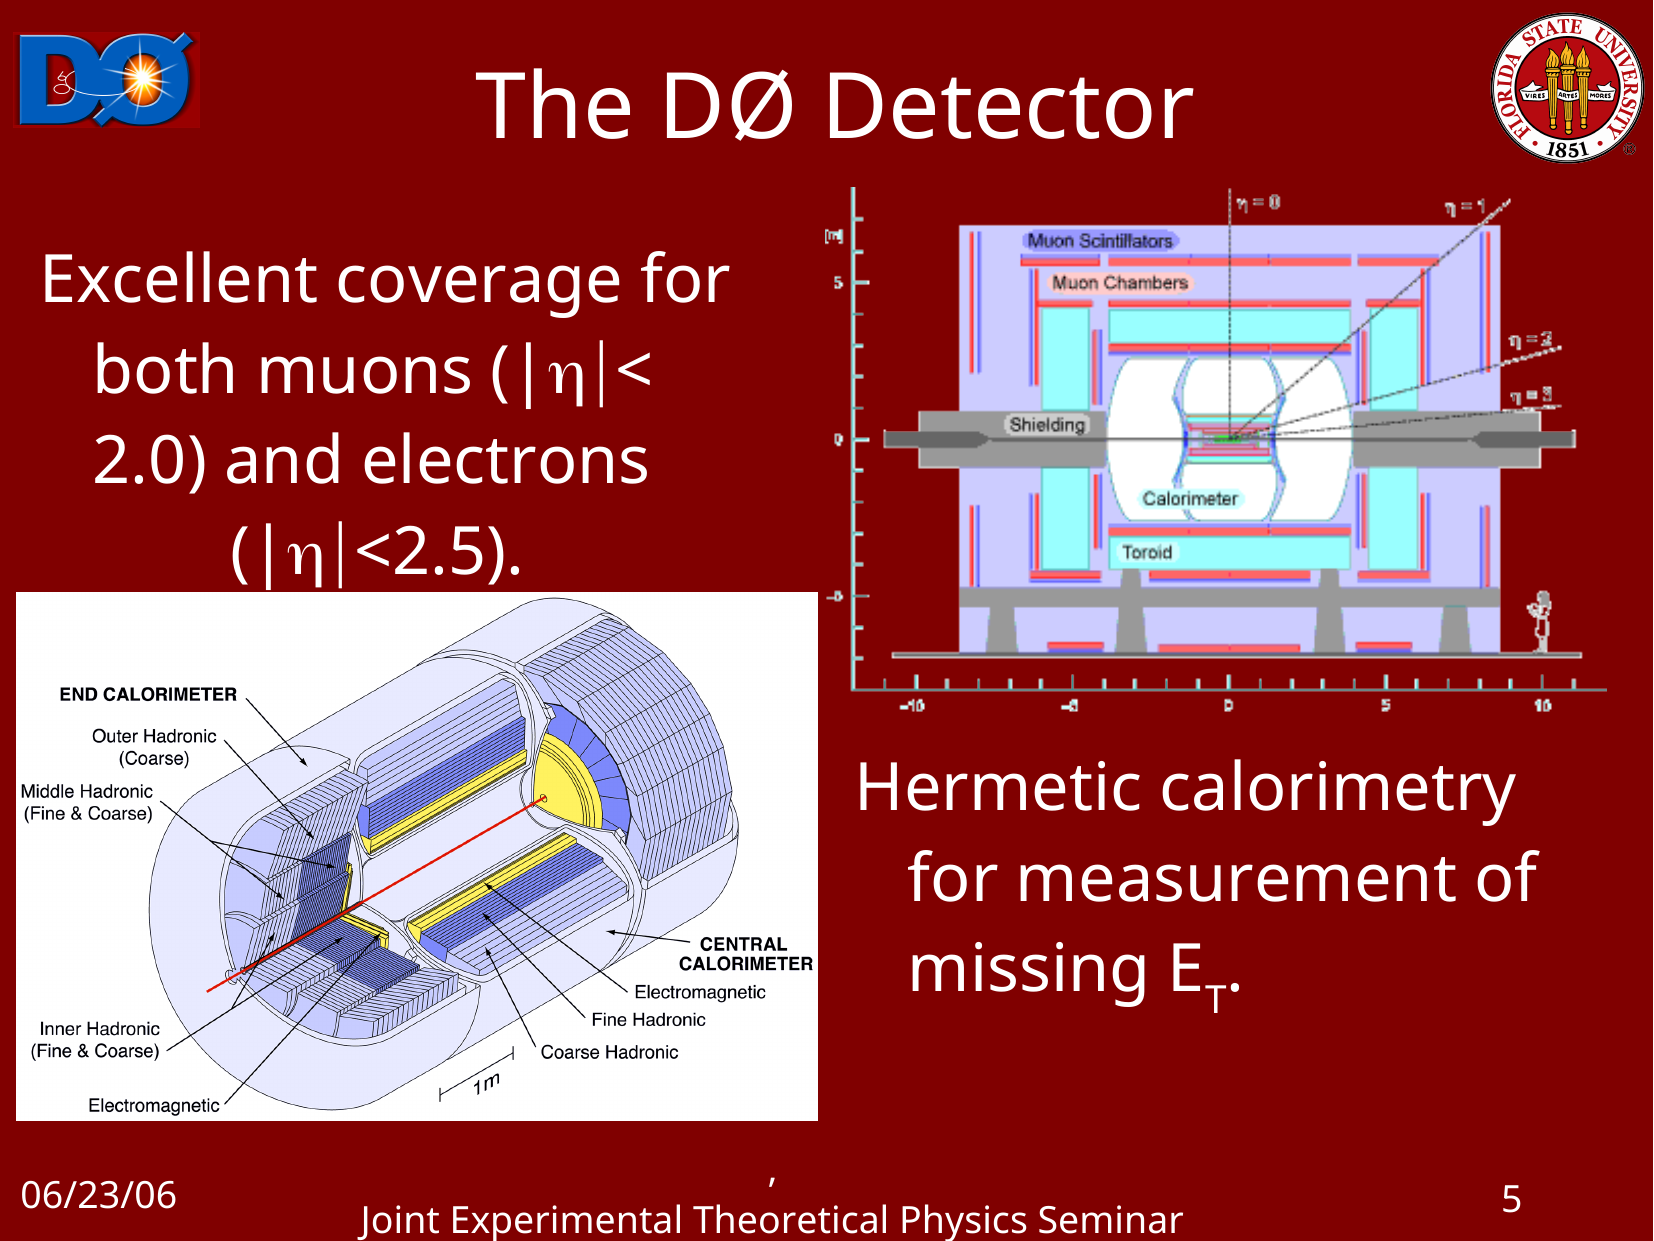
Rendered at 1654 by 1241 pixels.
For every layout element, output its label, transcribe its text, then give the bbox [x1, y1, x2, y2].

picture [13, 32, 196, 128]
picture [16, 592, 818, 1121]
title The DØ Detector [196, 0, 1475, 208]
list Hermetic calorimetry for measurement of missing ET. [836, 738, 1576, 1002]
picture [1489, 11, 1646, 165]
list Excellent coverage for both muons (|h|< 2.0) and electrons (|h|<2.5). [21, 231, 761, 559]
picture [825, 187, 1607, 715]
